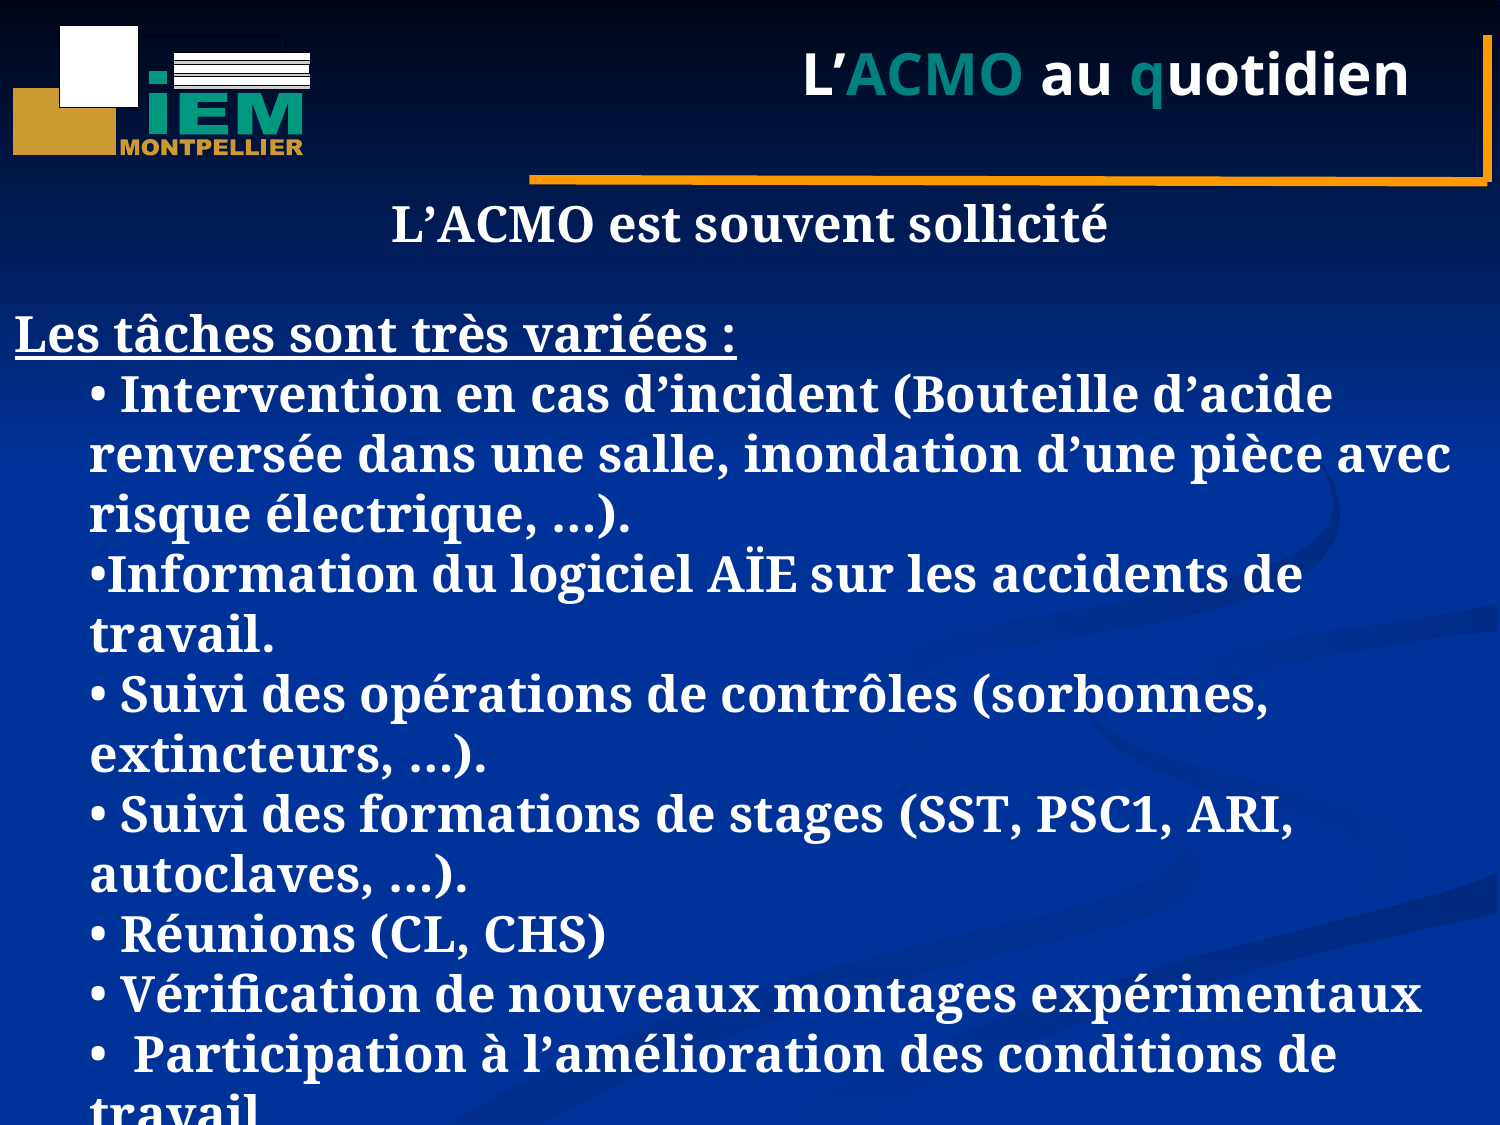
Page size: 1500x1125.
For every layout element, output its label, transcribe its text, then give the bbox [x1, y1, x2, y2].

picture [12, 24, 310, 156]
text_box L’ACMO au quotidien [332, 36, 1463, 184]
text_box L’ACMO est souvent sollicité Les tâches sont très variées : Intervention en cas d’incident (Bouteille d’acide renversée dans une salle, inondation d’une pièce avec risque électrique, …). Information du logiciel AÏE sur les accidents de travail. Suivi des opérations de contrôles (sorbonnes, extincteurs, …). Suivi des formations de stages (SST, PSC1, ARI, autoclaves, …). Réunions (CL, CHS) Vérification de nouveaux montages expérimentaux Participation à l’amélioration des conditions de travail … [0, 184, 1500, 1125]
